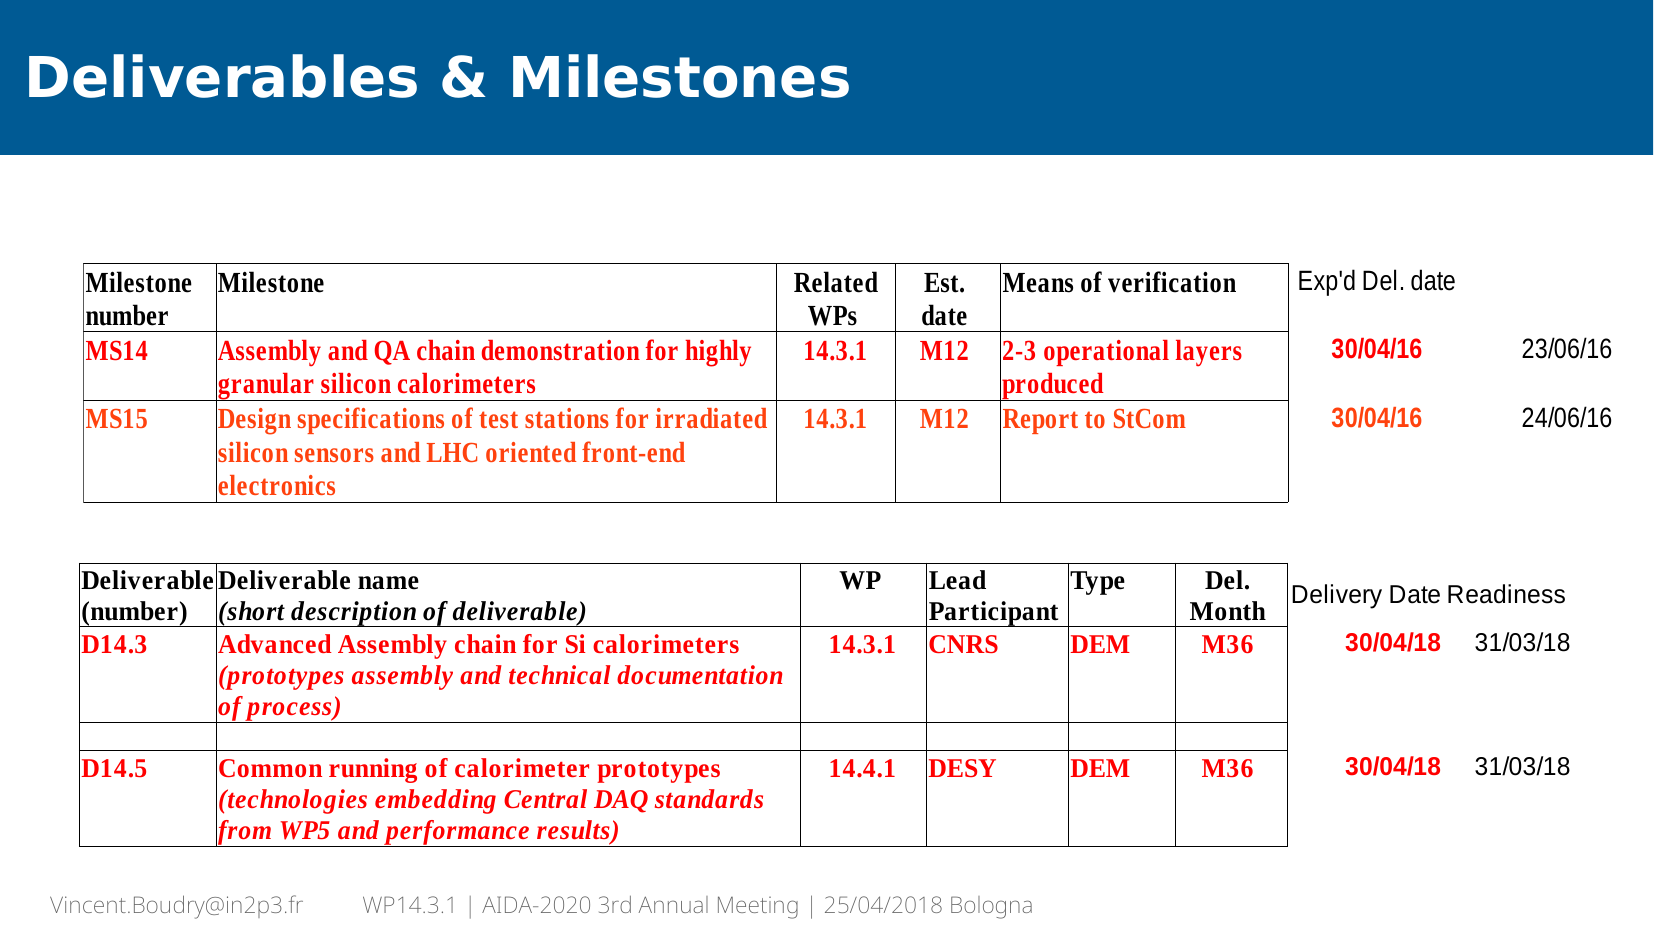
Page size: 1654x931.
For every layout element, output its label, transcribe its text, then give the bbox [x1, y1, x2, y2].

chart [83, 263, 1654, 505]
chart [78, 562, 1605, 915]
title Deliverables & Milestones [24, 12, 1635, 143]
